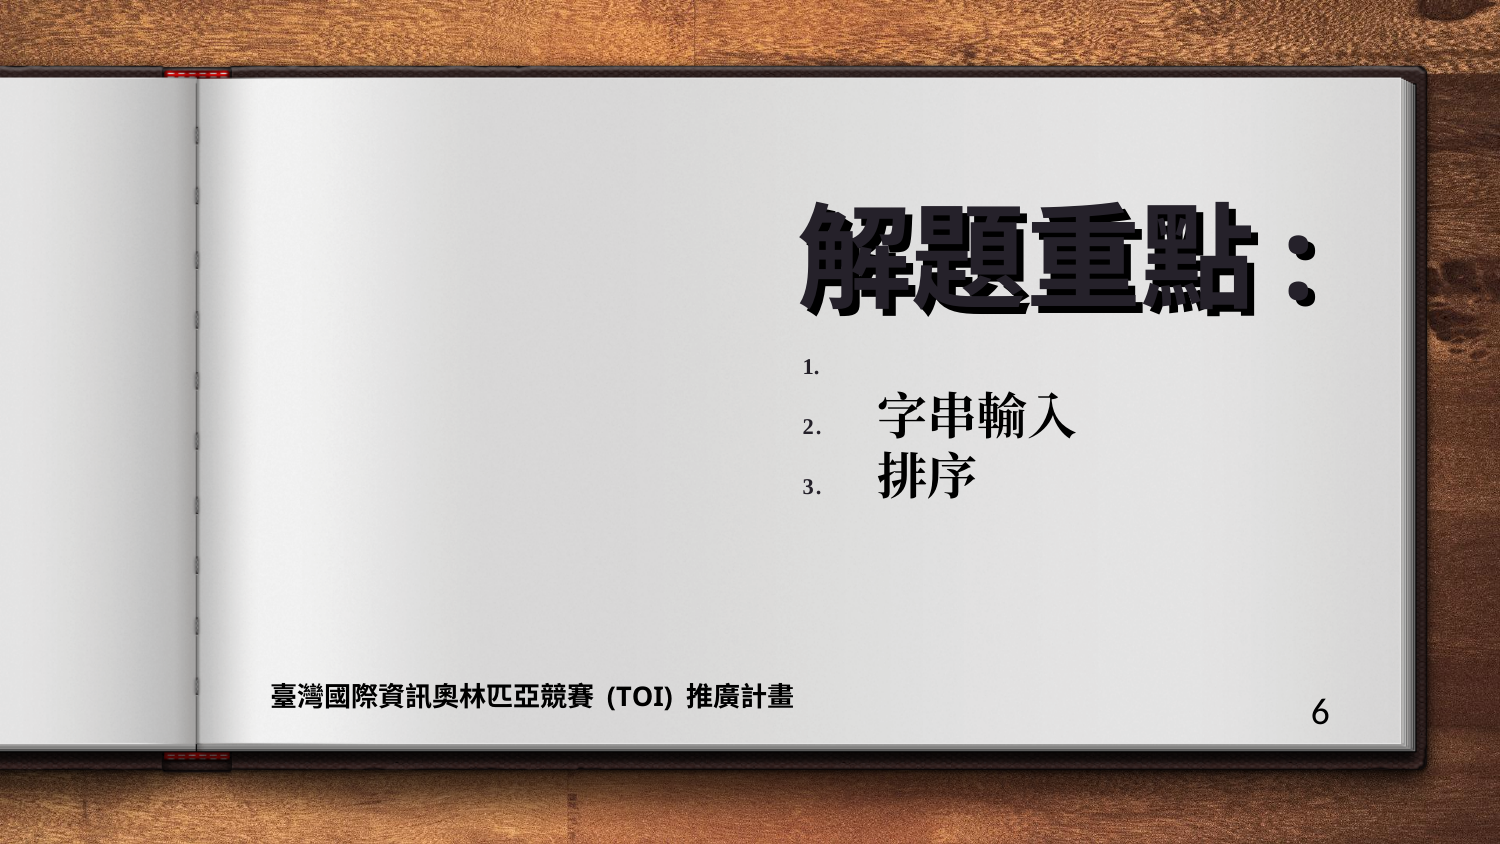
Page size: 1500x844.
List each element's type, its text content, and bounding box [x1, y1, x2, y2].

title 解題重點: [782, 146, 1313, 338]
text_box [1295, 672, 1386, 737]
subtitle 字串輸入 排序 [787, 309, 1341, 584]
